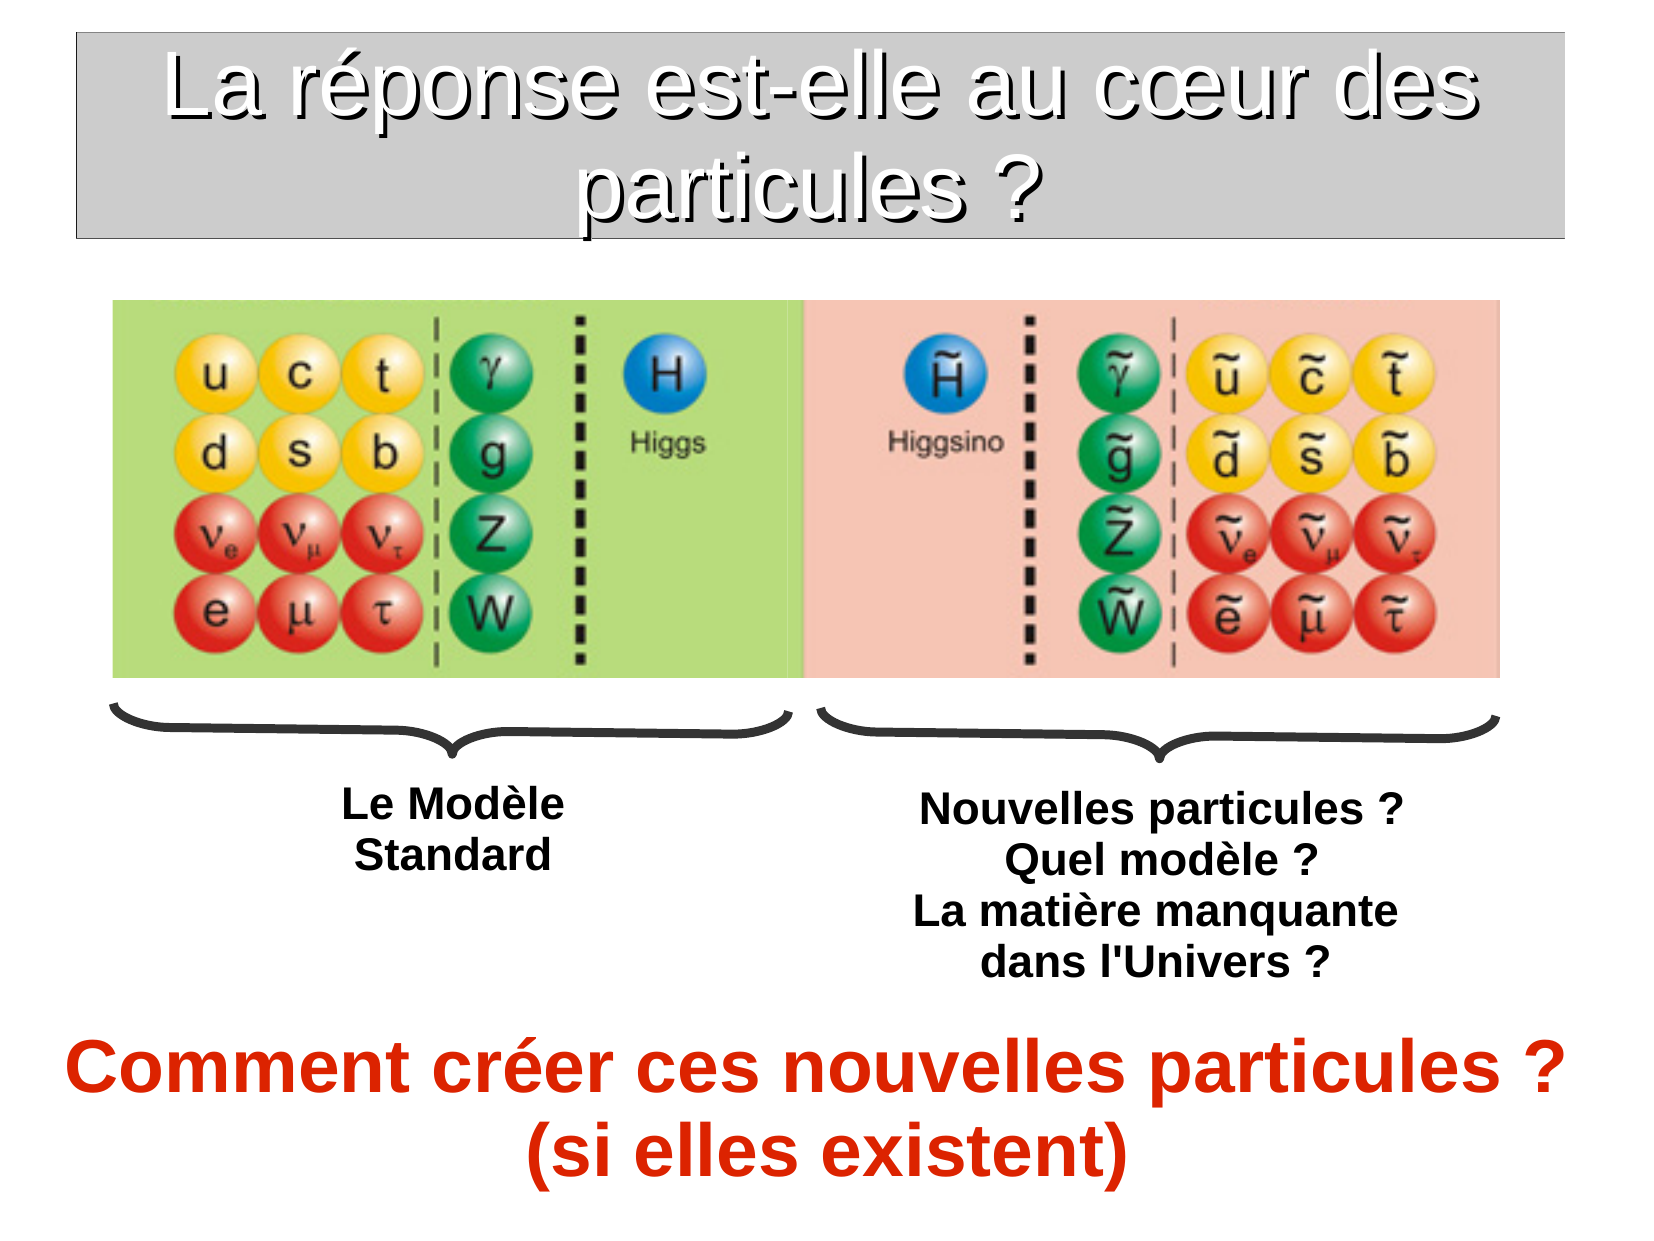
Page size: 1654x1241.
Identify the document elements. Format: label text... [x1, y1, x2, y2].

title La réponse est-elle au cœur des particules ? [76, 32, 1565, 238]
text_box Comment créer ces nouvelles particules ? (si elles existent) [50, 1017, 1606, 1201]
text_box Le Modèle Standard [326, 770, 581, 891]
picture [112, 300, 1501, 678]
text_box Nouvelles particules ? Quel modèle ? La matière manquante dans l'Univers ? [897, 775, 1427, 1000]
